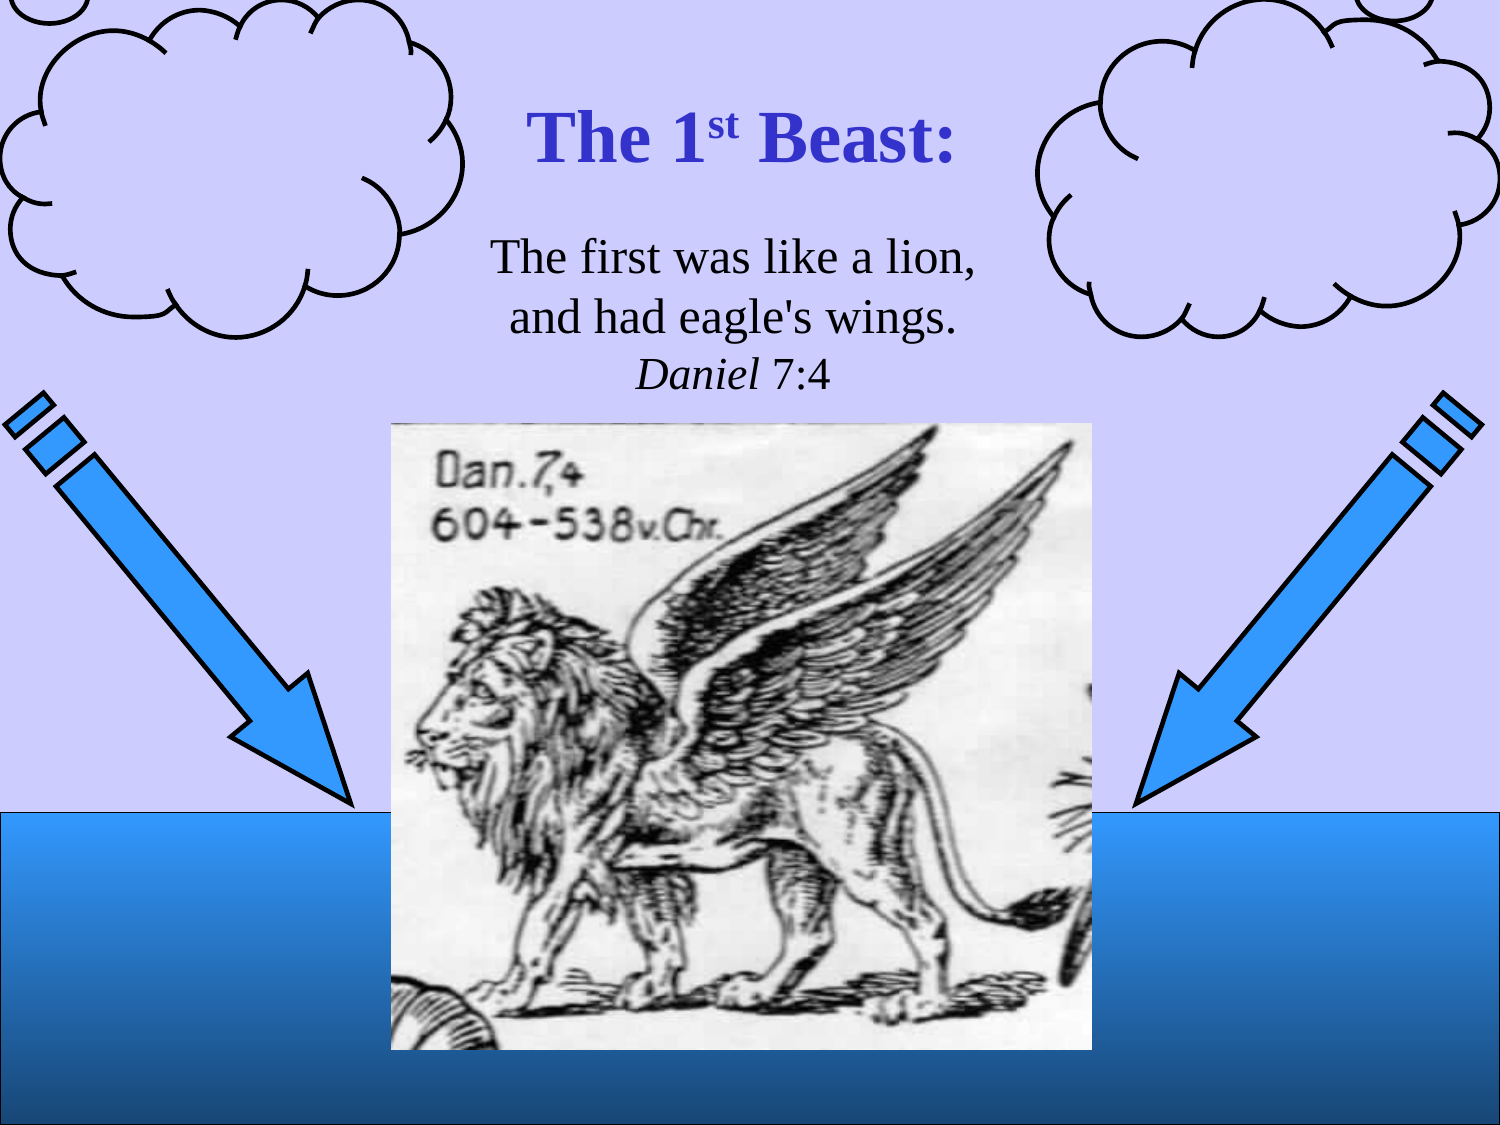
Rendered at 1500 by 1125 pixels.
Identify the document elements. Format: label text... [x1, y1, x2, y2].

text_box [25, 417, 85, 474]
text_box The first was like a lion, and had eagle's wings. Daniel 7:4 [373, 215, 1094, 406]
text_box [11, 0, 88, 24]
text_box [1135, 454, 1431, 804]
text_box [0, 0, 463, 338]
text_box [55, 454, 351, 804]
text_box [1402, 417, 1462, 475]
text_box [1433, 392, 1482, 438]
text_box [0, 812, 1500, 1125]
text_box [4, 392, 54, 438]
text_box [1037, 0, 1500, 337]
picture [391, 423, 1092, 1050]
text_box The 1st Beast: [495, 80, 991, 186]
